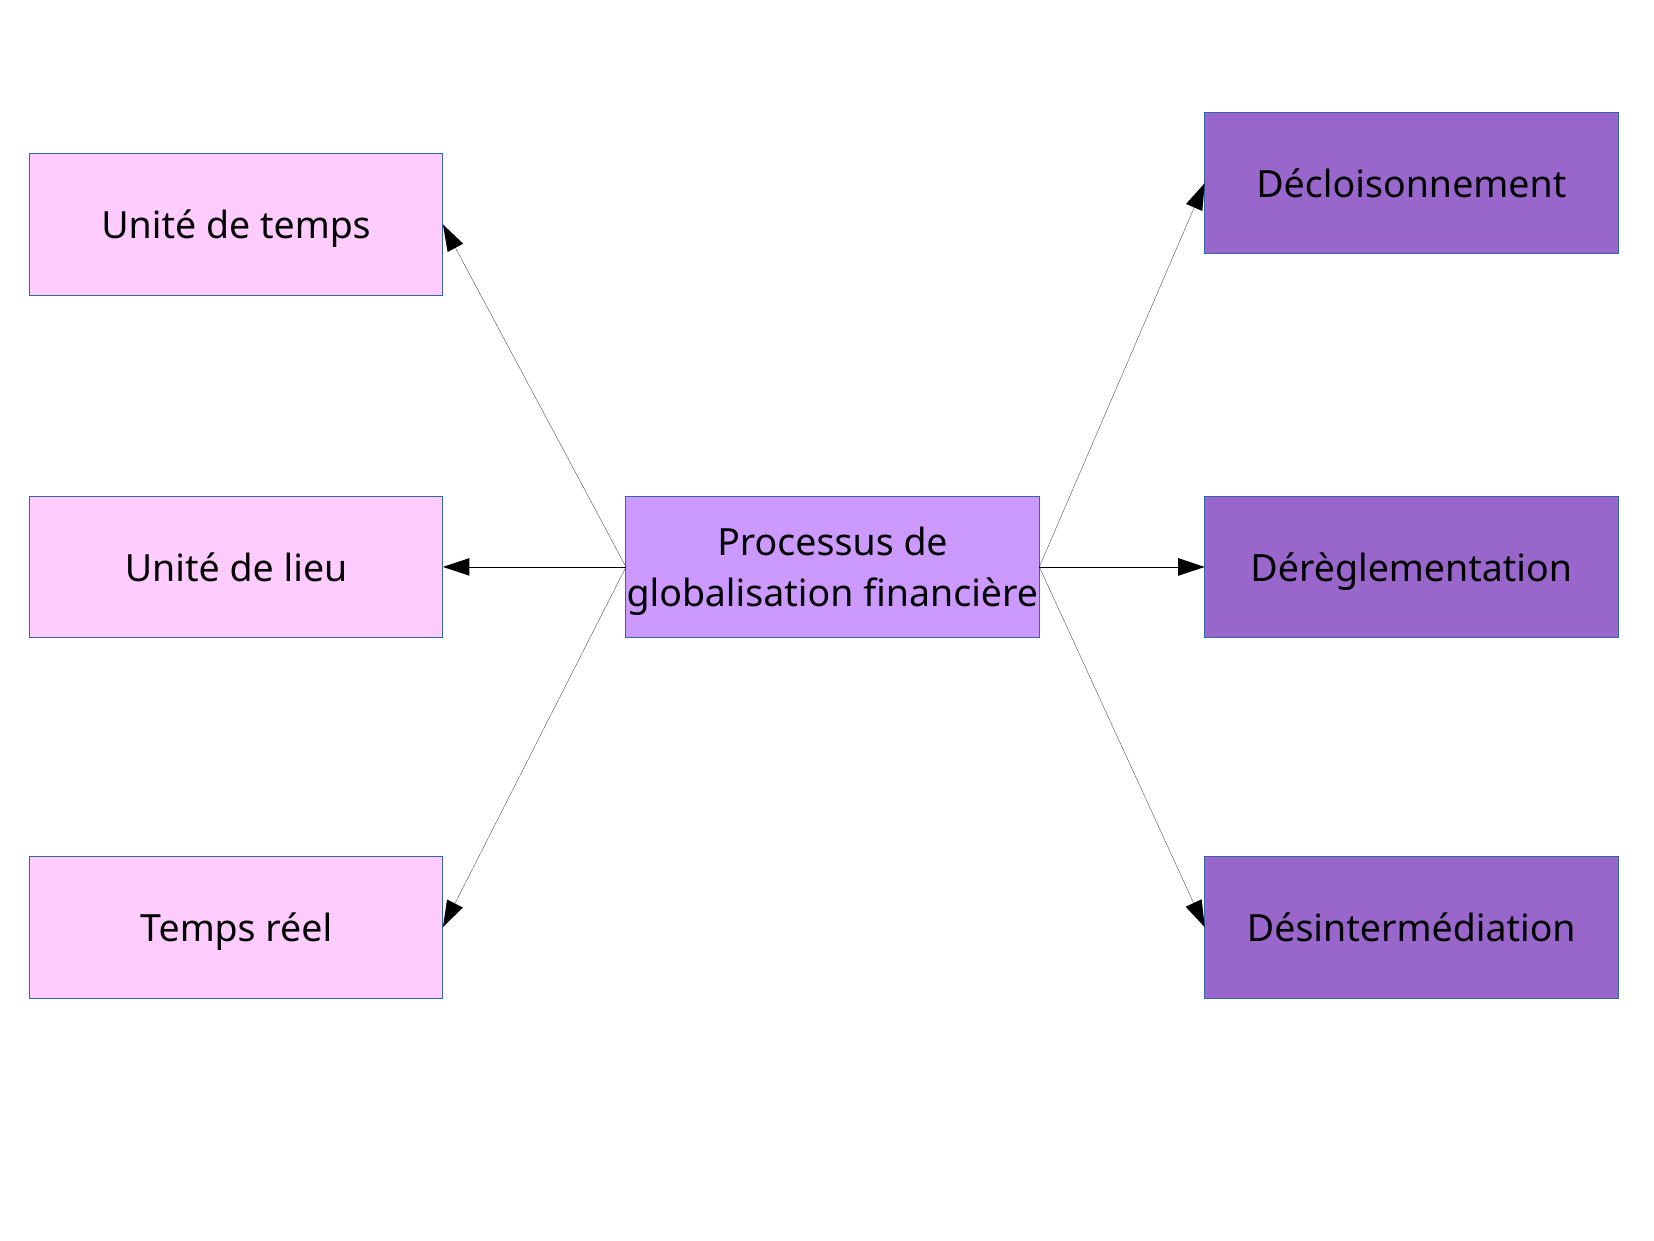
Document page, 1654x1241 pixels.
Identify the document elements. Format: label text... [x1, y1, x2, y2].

text_box Unité de lieu [29, 496, 443, 638]
text_box Processus de globalisation financière [625, 496, 1040, 638]
text_box Dérèglementation [1204, 496, 1619, 638]
text_box Décloisonnement [1204, 112, 1619, 254]
text_box Désintermédiation [1204, 856, 1619, 999]
text_box Temps réel [29, 856, 443, 999]
text_box Unité de temps [29, 153, 443, 296]
